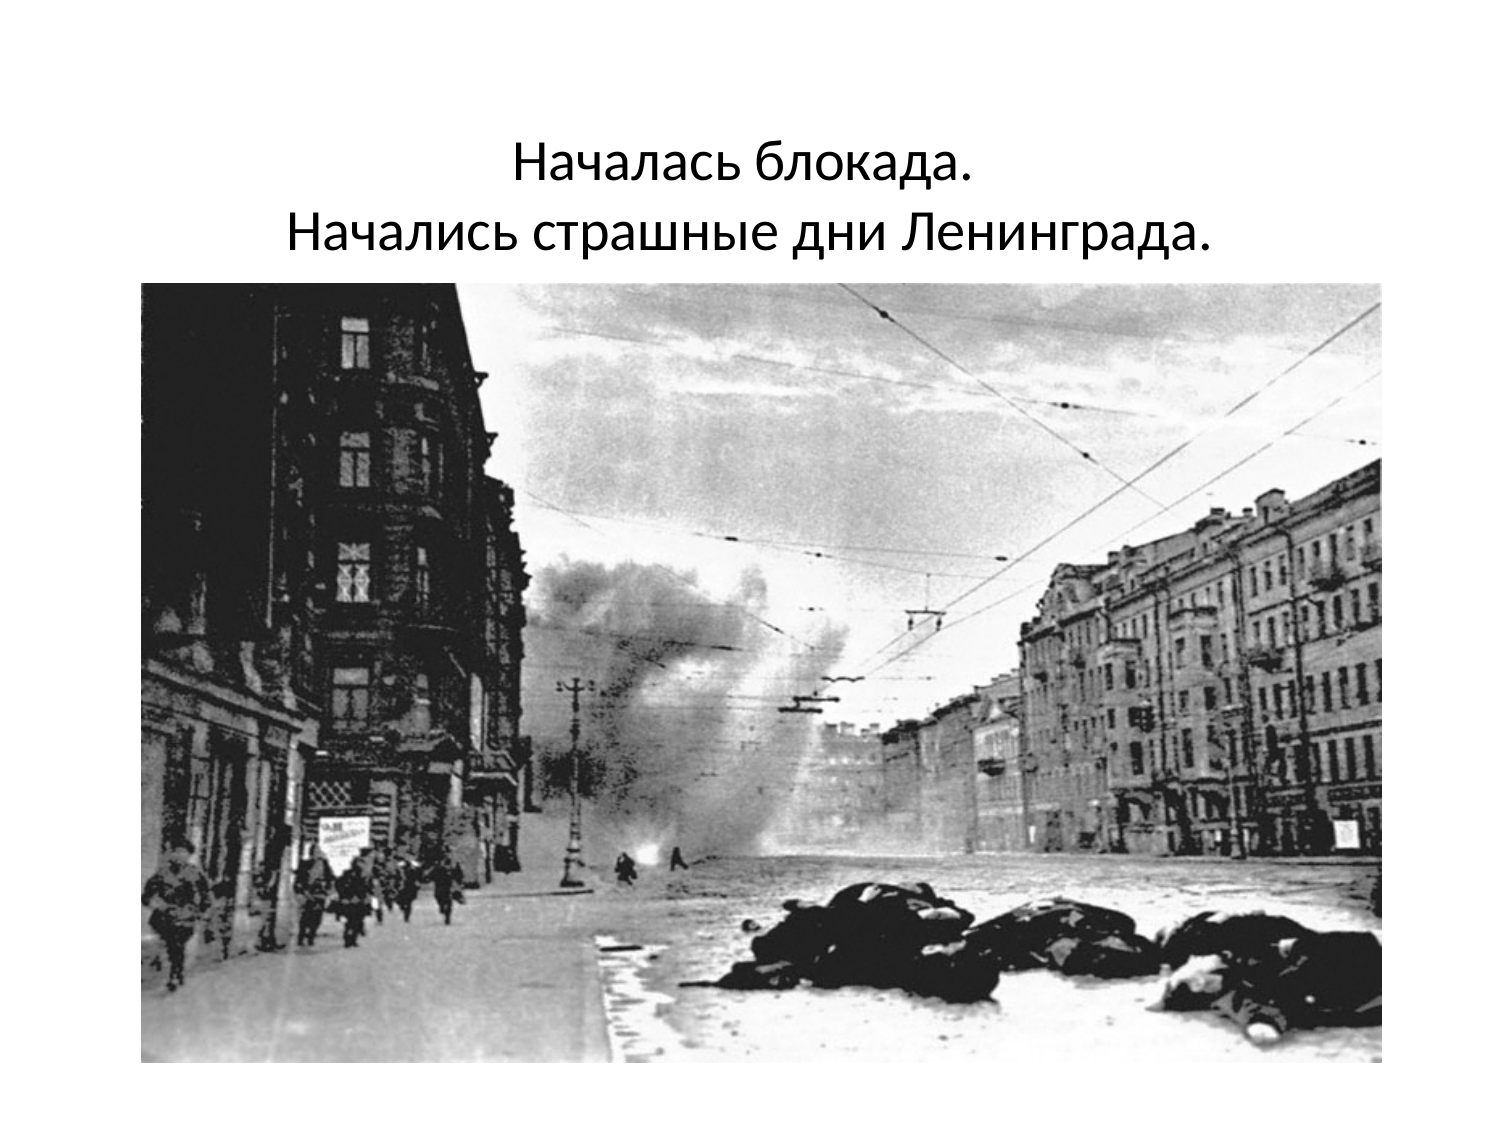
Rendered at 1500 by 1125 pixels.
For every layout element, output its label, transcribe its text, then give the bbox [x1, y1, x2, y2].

picture [141, 283, 1382, 1063]
title Началась блокада. Начались страшные дни Ленинграда. [75, 45, 1425, 233]
